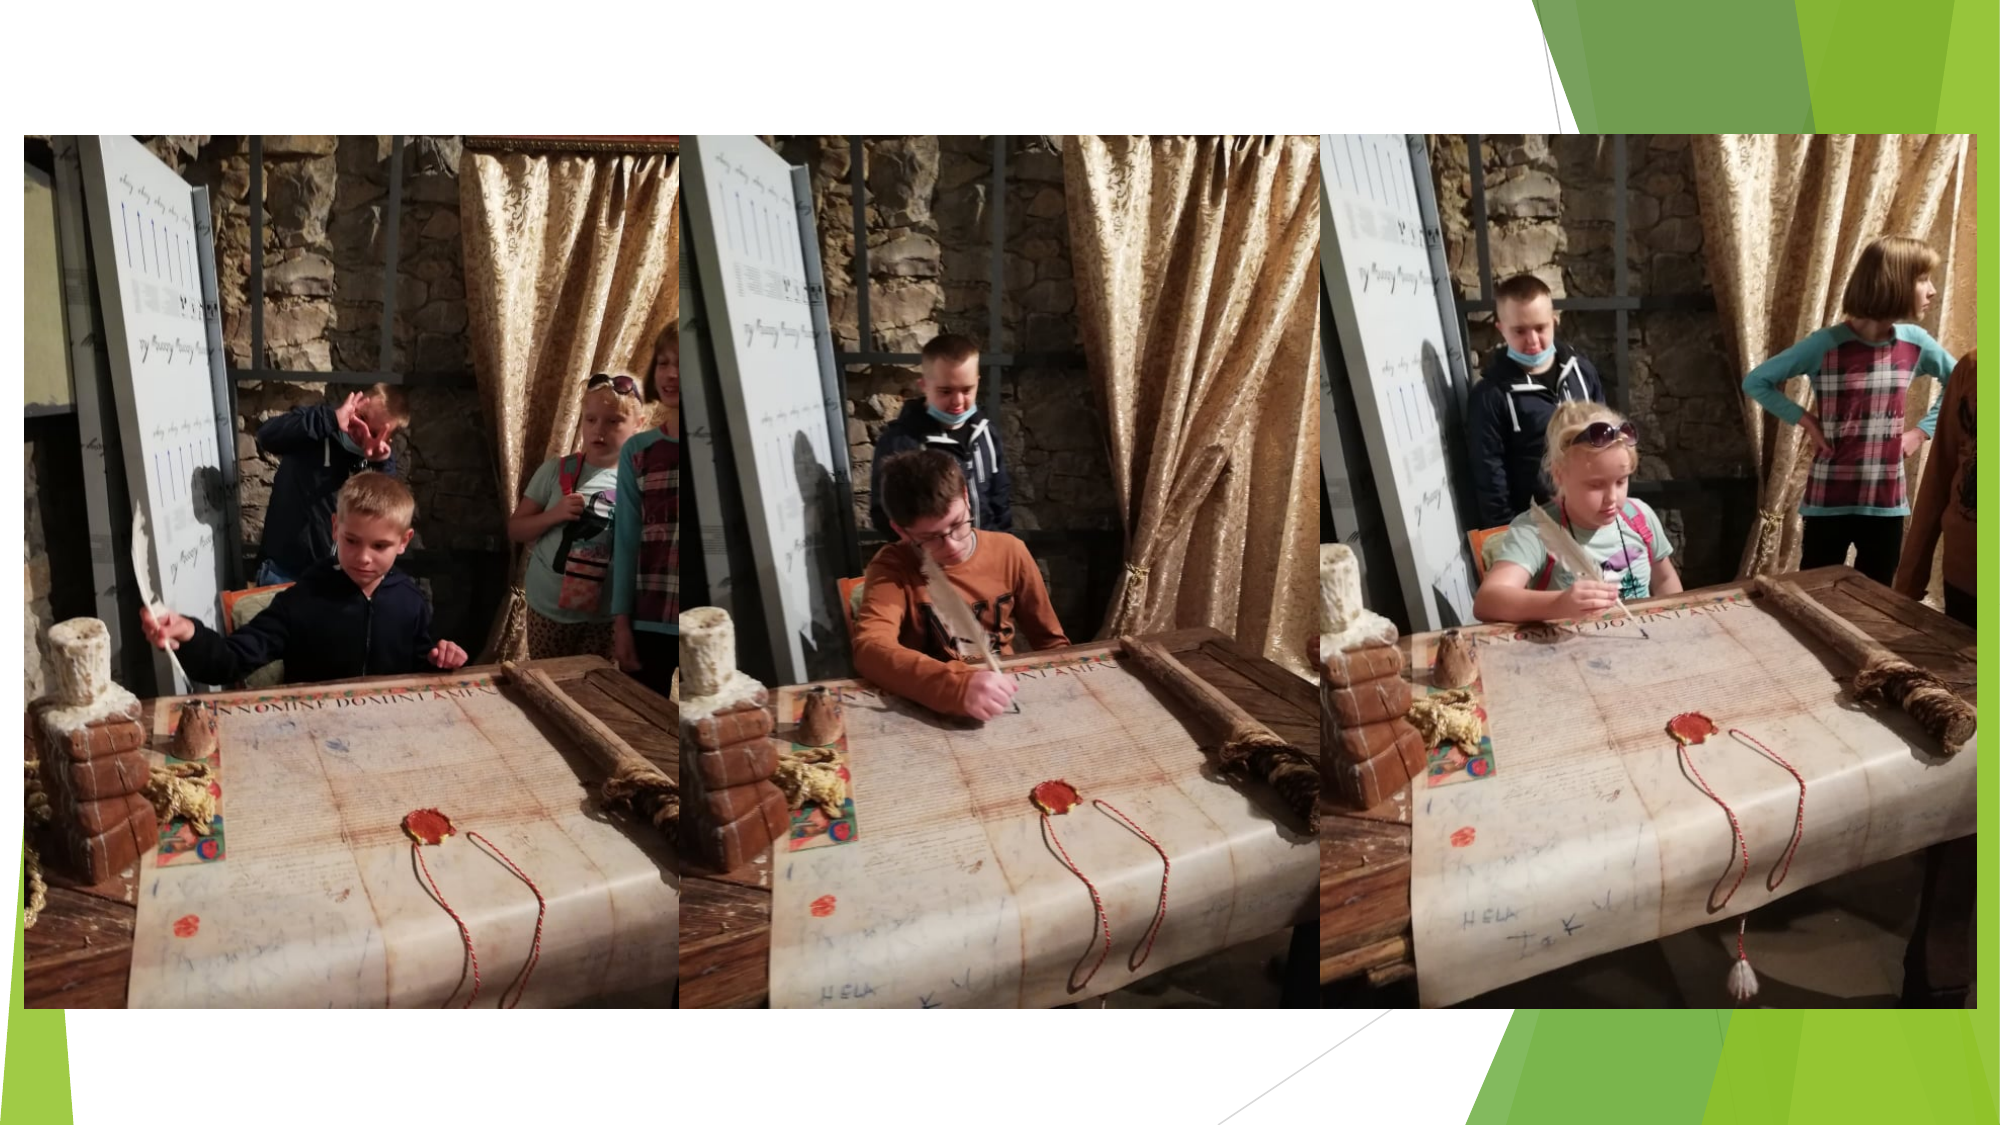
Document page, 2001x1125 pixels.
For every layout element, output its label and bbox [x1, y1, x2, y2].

picture [24, 134, 1977, 1009]
